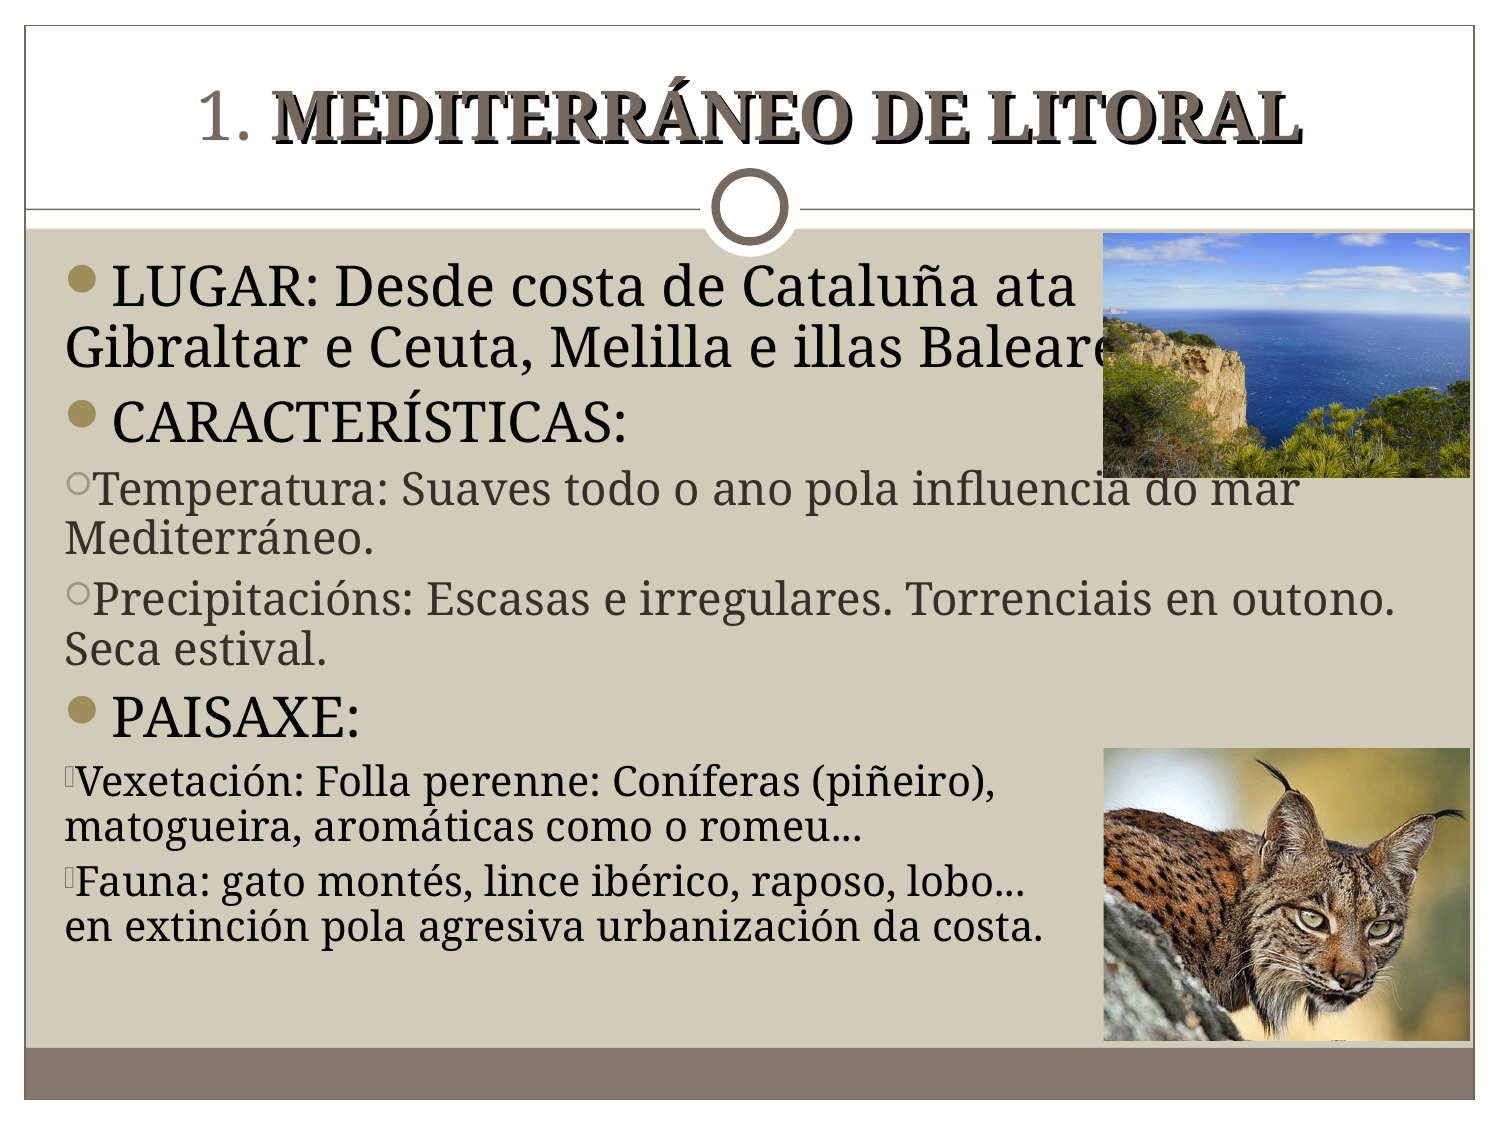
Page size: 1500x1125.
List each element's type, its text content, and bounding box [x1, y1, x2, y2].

list LUGAR: Desde costa de Cataluña ata Gibraltar e Ceuta, Melilla e illas Baleares. CARACTERÍSTICAS: Temperatura: Suaves todo o ano pola influencia do mar Mediterráneo. Precipitacións: Escasas e irregulares. Torrenciais en outono. Seca estival. PAISAXE: Vexetación: Folla perenne: Coníferas (piñeiro), matogueira, aromáticas como o romeu... Fauna: gato montés, lince ibérico, raposo, lobo... en extinción pola agresiva urbanización da costa. [49, 250, 1439, 1001]
picture [1103, 748, 1470, 1041]
title 1. MEDITERRÁNEO DE LITORAL [49, 37, 1450, 162]
picture [1103, 233, 1470, 478]
